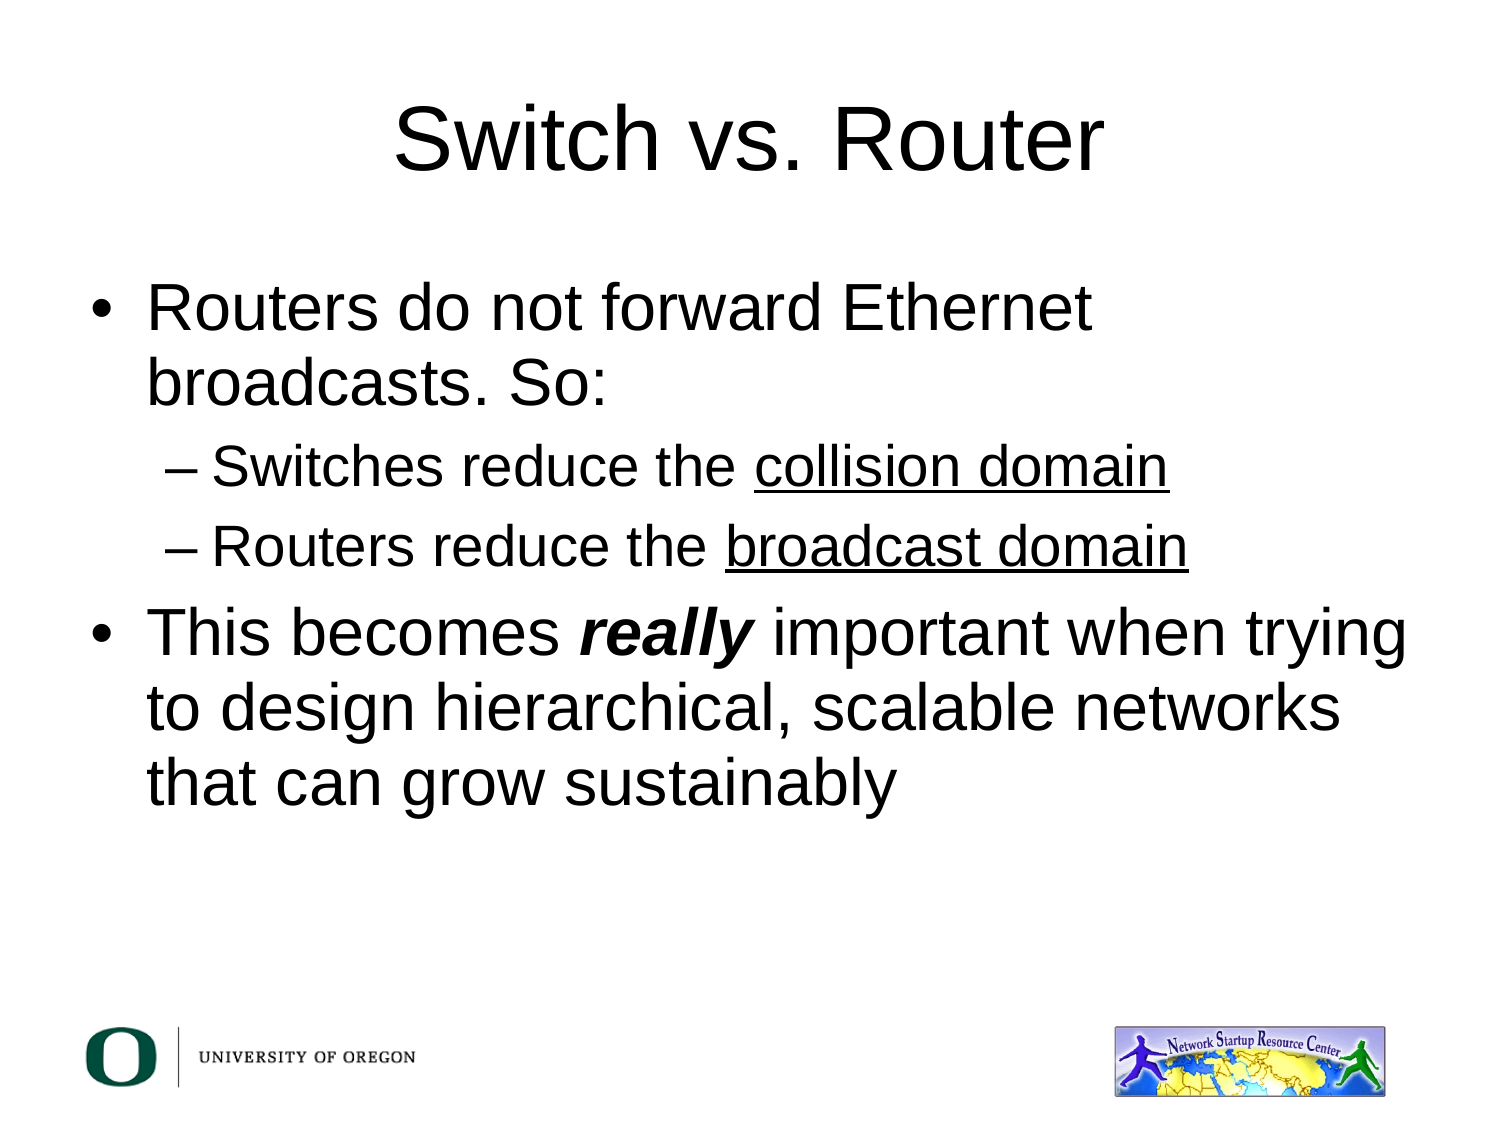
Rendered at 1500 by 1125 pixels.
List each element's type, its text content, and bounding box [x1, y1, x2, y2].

list Routers do not forward Ethernet broadcasts. So: Switches reduce the collision domain Routers reduce the broadcast domain This becomes really important when trying to design hierarchical, scalable networks that can grow sustainably [75, 262, 1426, 1005]
picture [75, 1024, 426, 1090]
title Switch vs. Router [75, 45, 1426, 233]
picture [1112, 1024, 1388, 1099]
